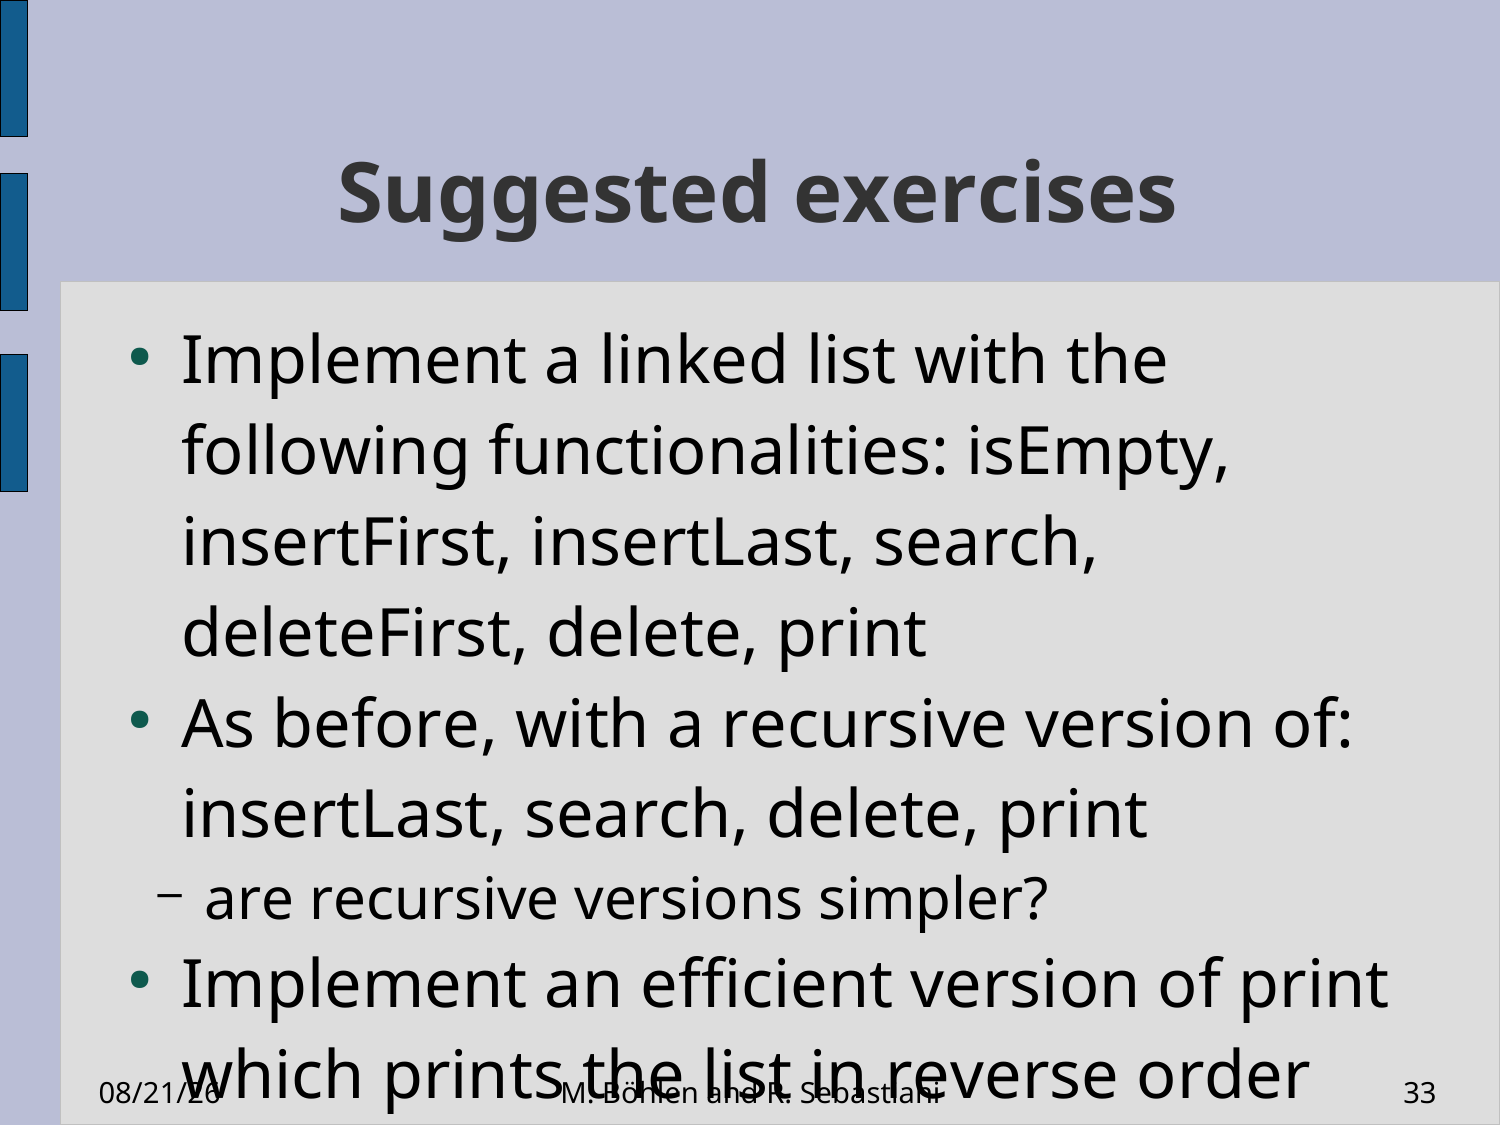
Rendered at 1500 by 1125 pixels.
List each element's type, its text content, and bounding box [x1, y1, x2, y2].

title Suggested exercises [117, 96, 1399, 285]
list Implement a linked list with the following functionalities: isEmpty, insertFirst, insertLast, search, deleteFirst, delete, print As before, with a recursive version of: insertLast, search, delete, print are recursive versions simpler? Implement an efficient version of print which prints the list in reverse order [110, 312, 1392, 1125]
